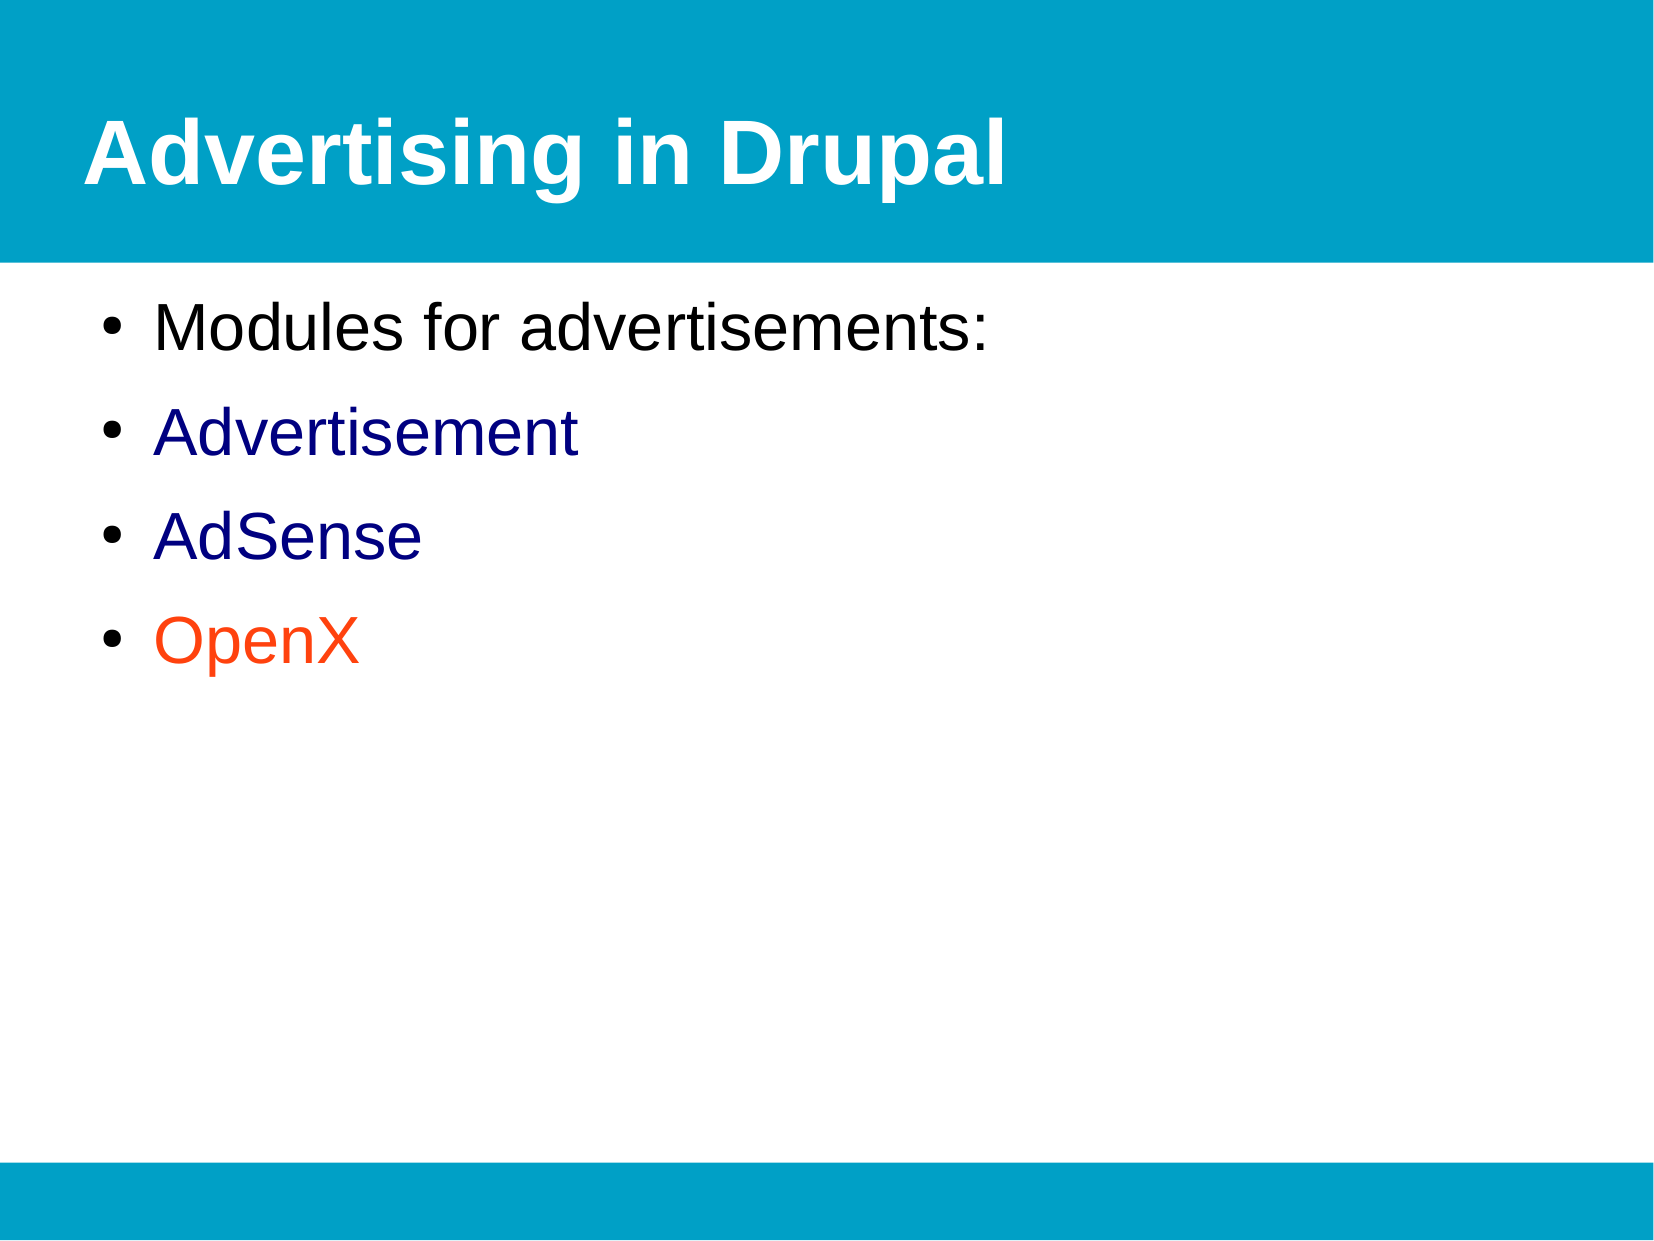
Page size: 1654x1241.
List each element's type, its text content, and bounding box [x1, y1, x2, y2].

list Modules for advertisements: Advertisement AdSense OpenX [82, 290, 1571, 1094]
title Advertising in Drupal [82, 56, 1571, 250]
